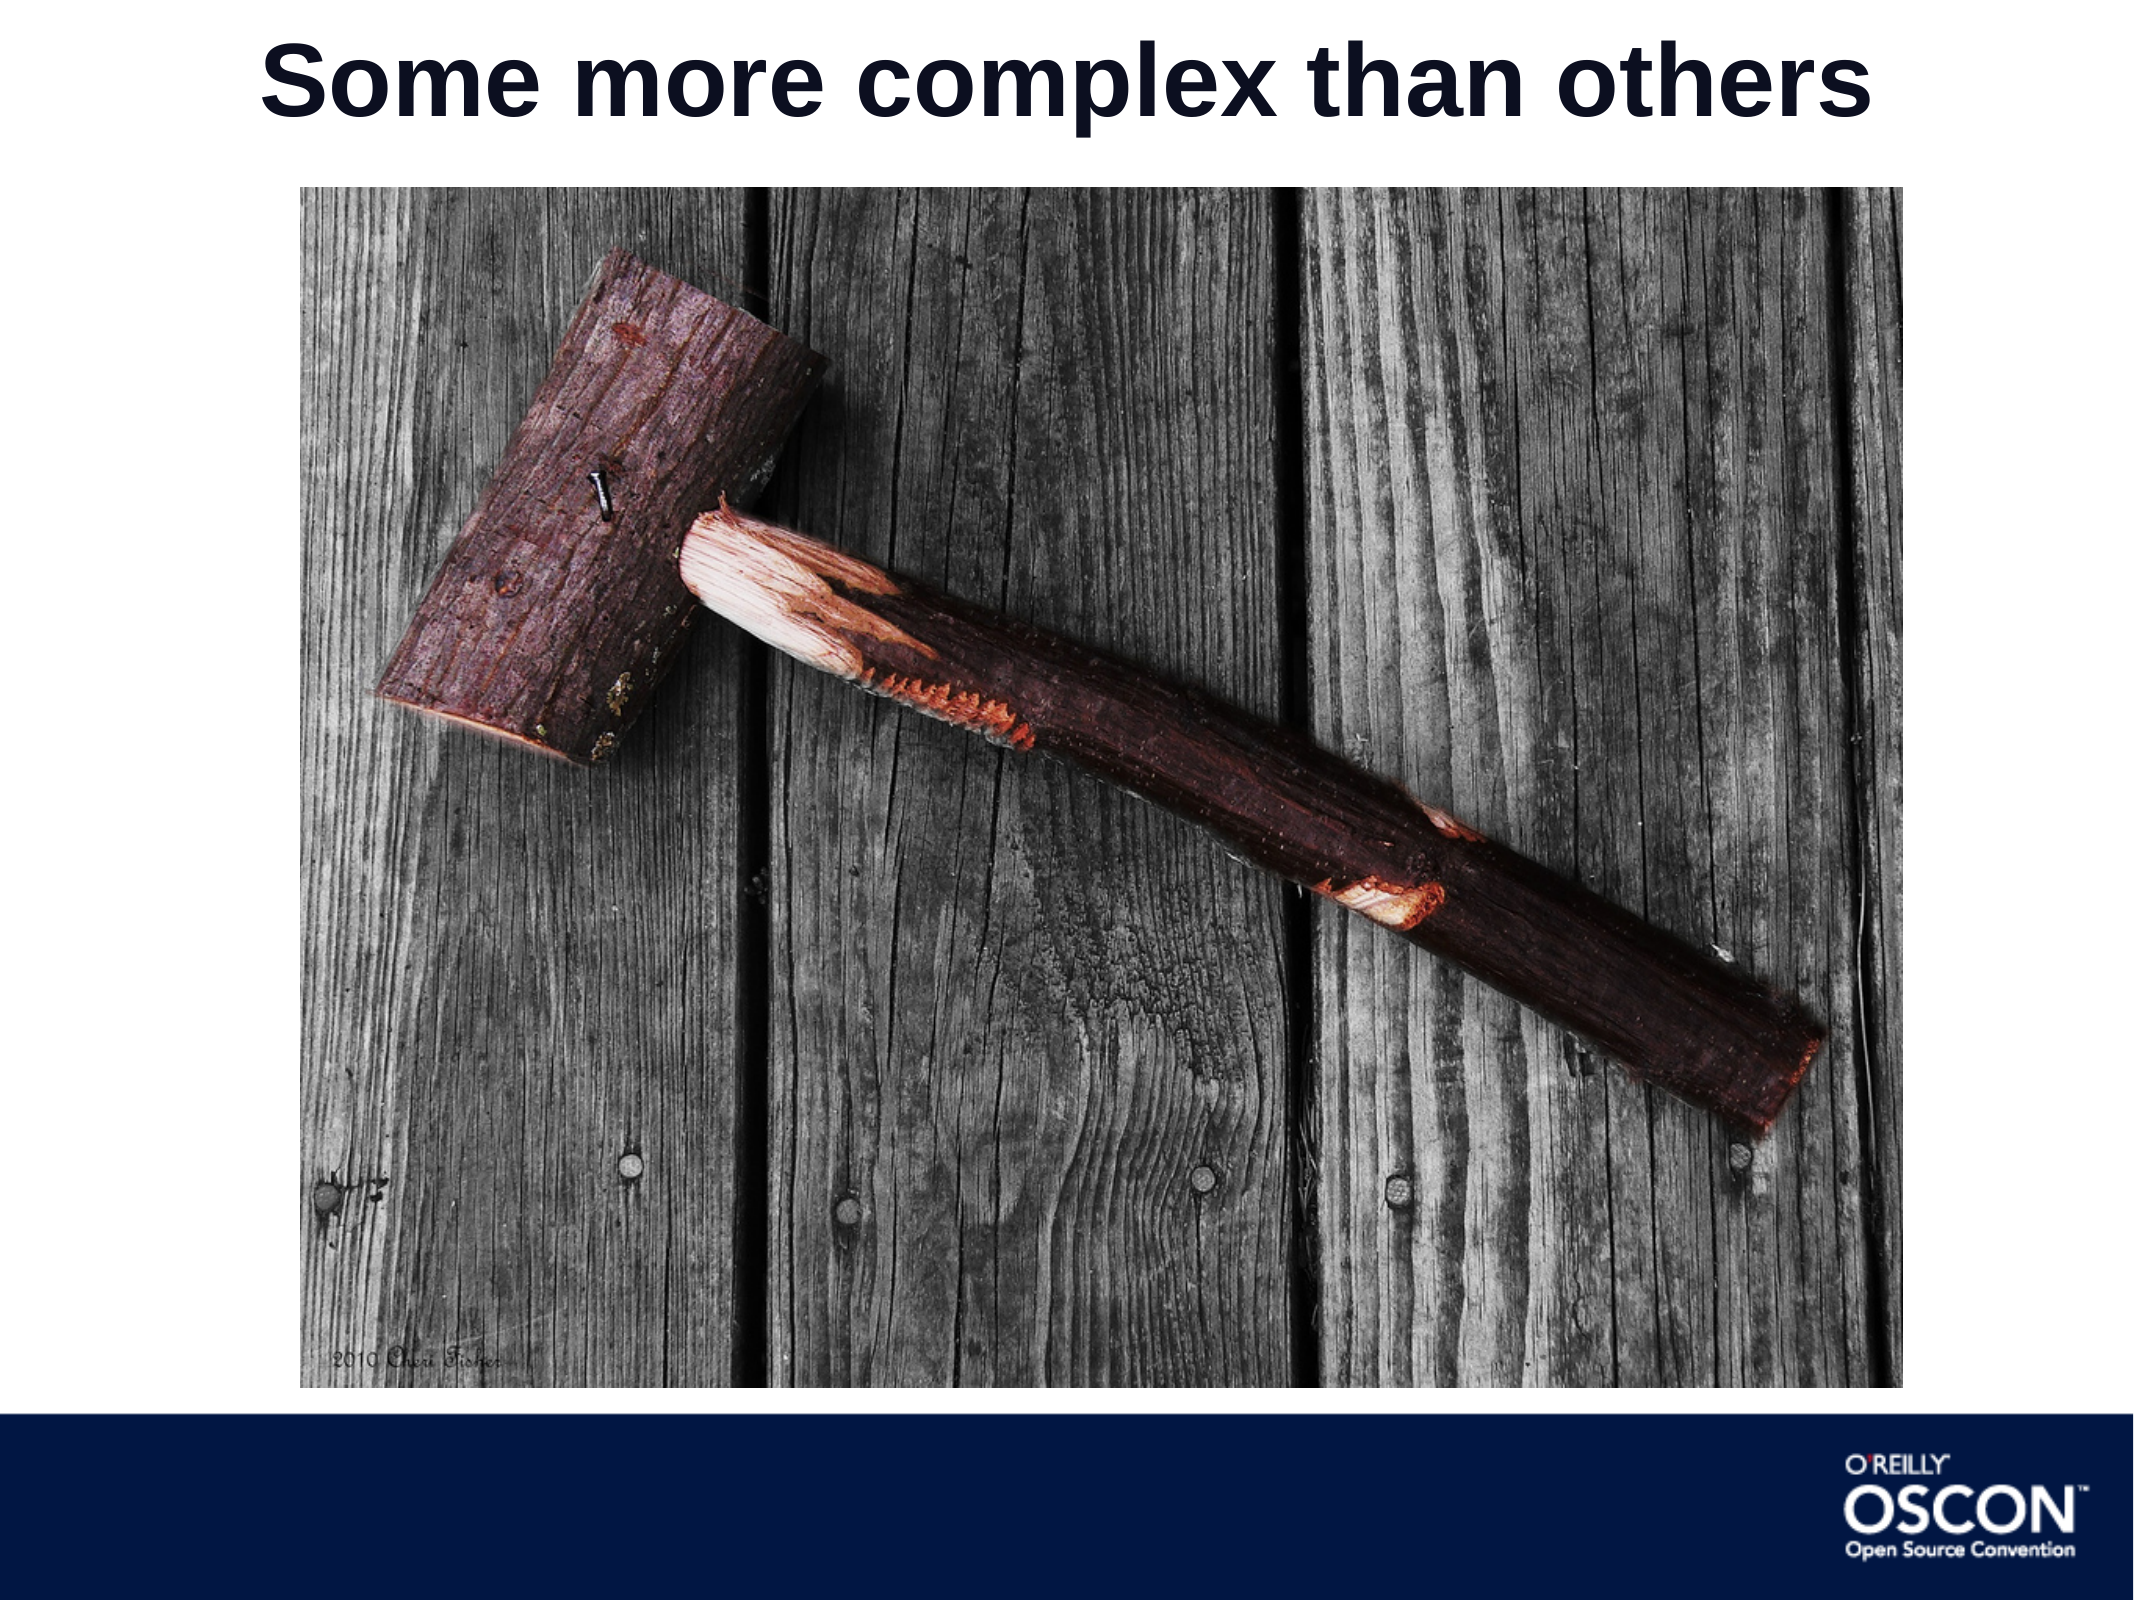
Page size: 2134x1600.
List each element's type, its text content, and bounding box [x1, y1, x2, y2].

picture [0, 0, 2134, 1600]
title Some more complex than others [41, 0, 2094, 159]
